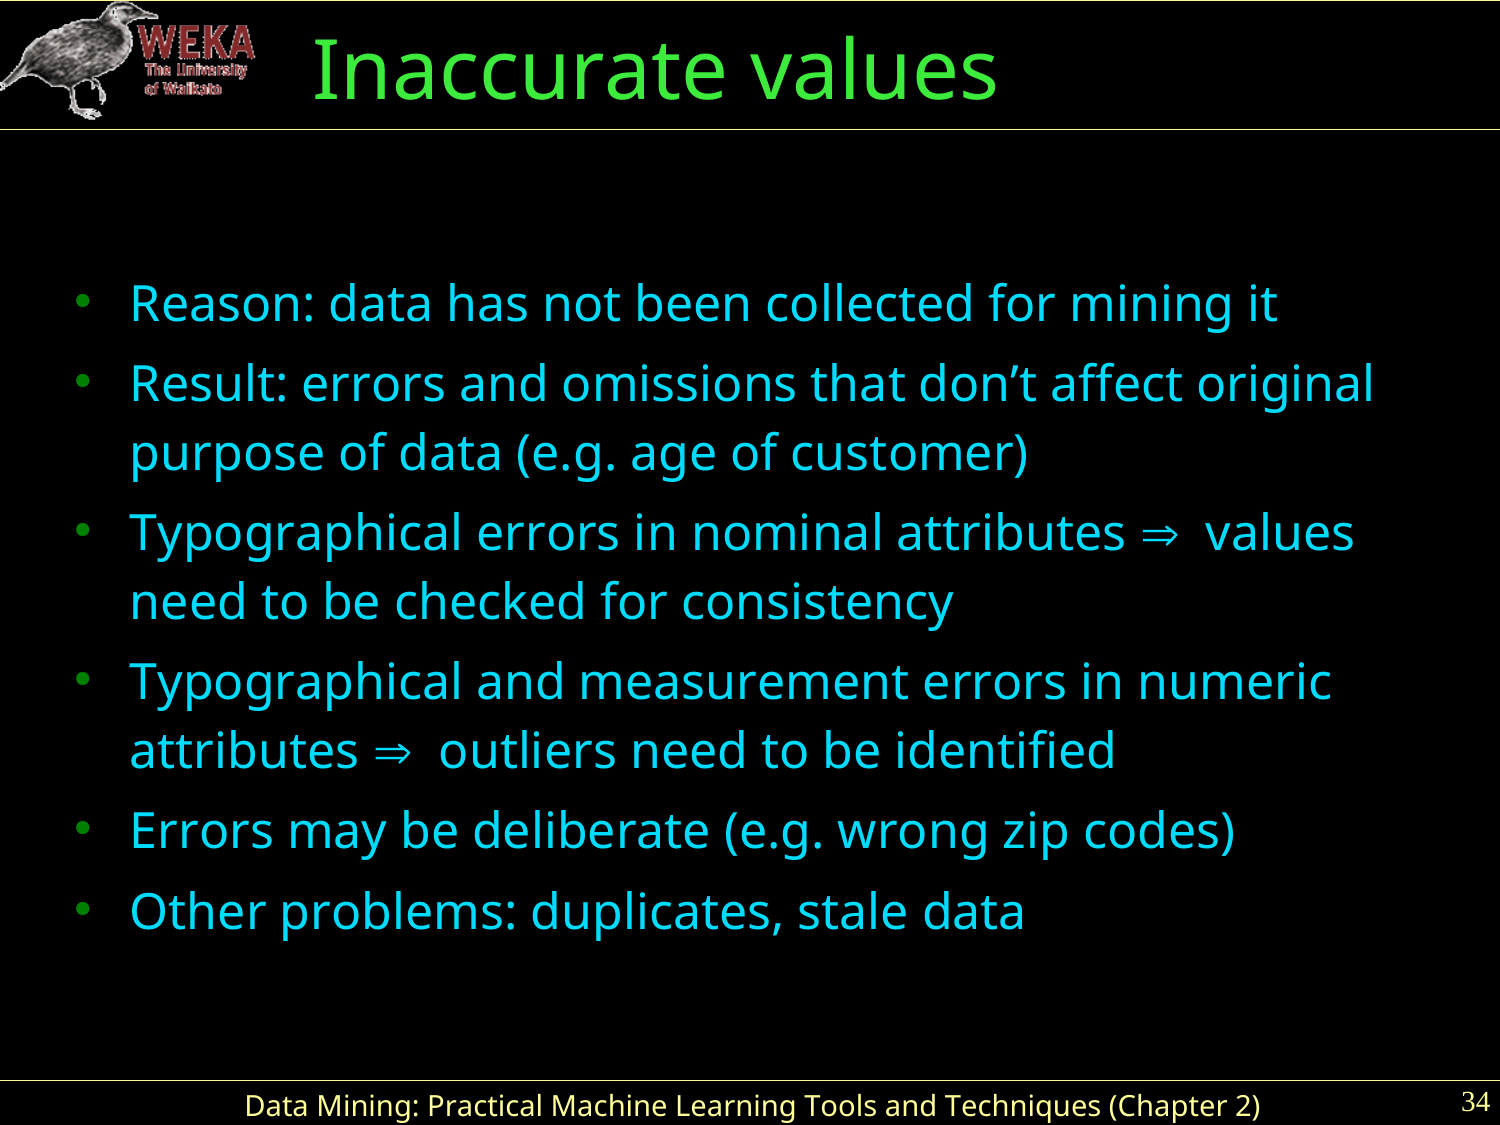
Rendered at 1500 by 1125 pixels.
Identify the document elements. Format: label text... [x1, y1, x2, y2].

picture [0, 1, 266, 129]
title Inaccurate values [297, 0, 1500, 148]
text_box Reason: data has not been collected for mining it Result: errors and omissions that don’t affect original purpose of data (e.g. age of customer) Typographical errors in nominal attributes  values need to be checked for consistency Typographical and measurement errors in numeric attributes  outliers need to be identified Errors may be deliberate (e.g. wrong zip codes) Other problems: duplicates, stale data [59, 260, 1447, 936]
